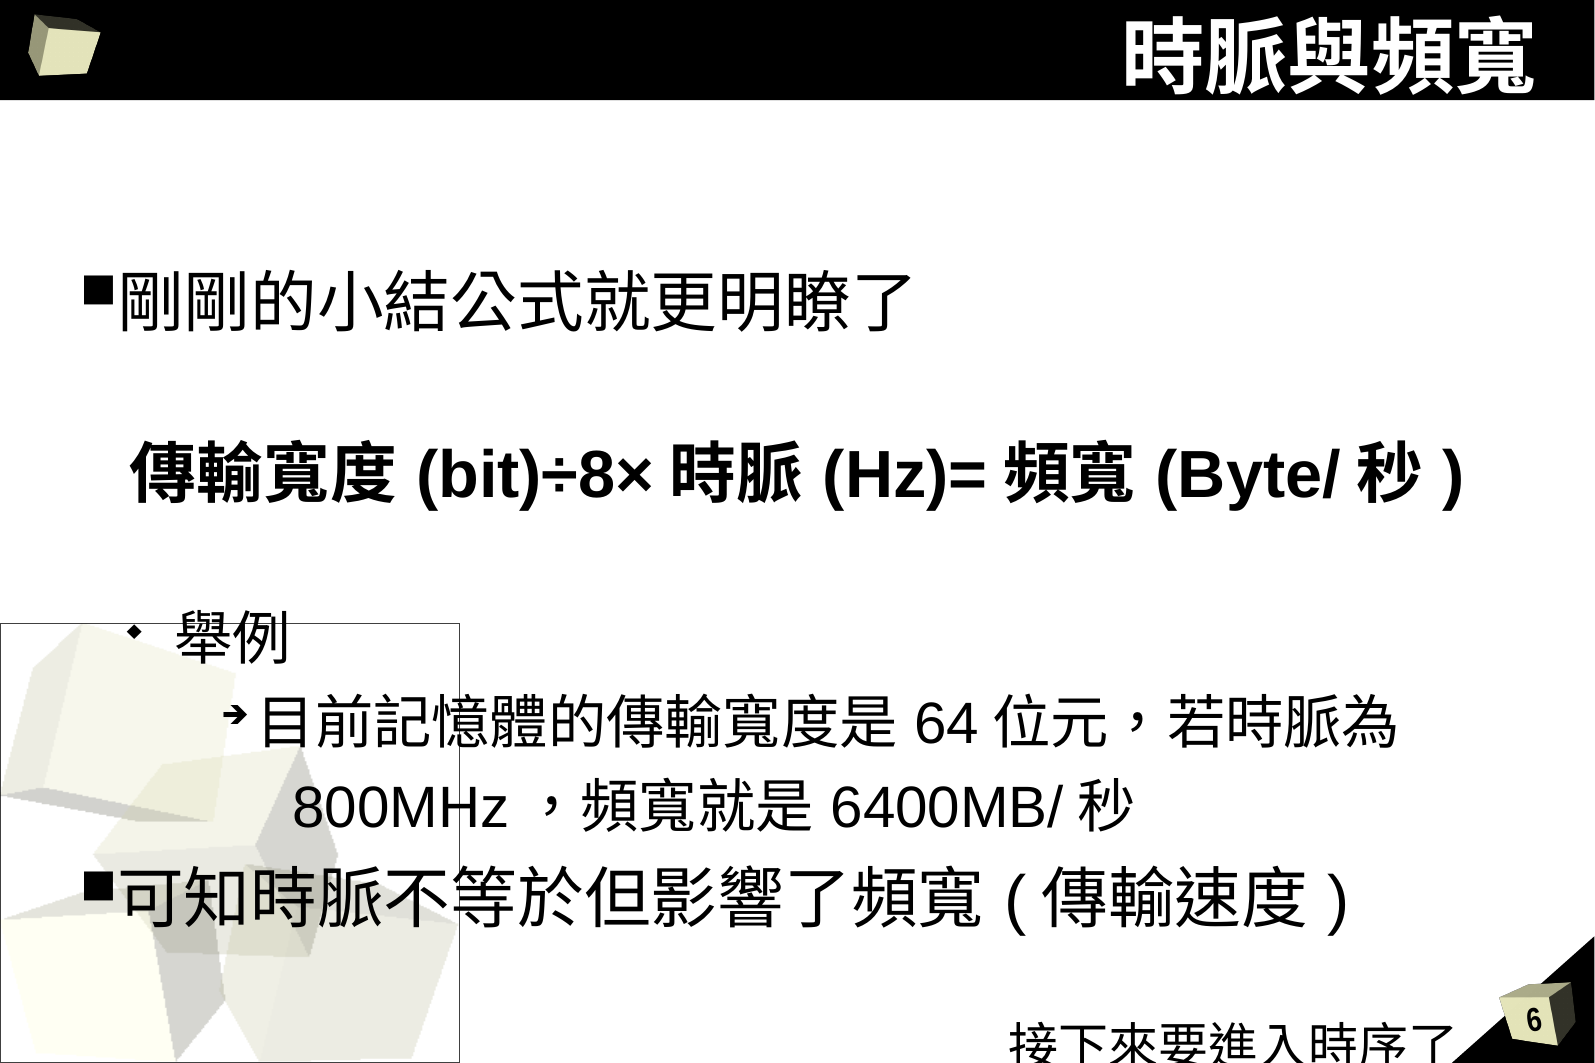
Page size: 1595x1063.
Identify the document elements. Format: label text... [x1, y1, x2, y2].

list 剛剛的小結公式就更明瞭了 傳輸寬度(bit)÷8×時脈(Hz)=頻寬(Byte/秒) 舉例 目前記憶體的傳輸寬度是64位元，若時脈為800MHz，頻寬就是6400MB/秒 可知時脈不等於但影響了頻寬(傳輸速度) 接下來要進入時序了... [79, 248, 1515, 989]
picture [0, 622, 460, 1063]
title 時脈與頻寬 [113, 0, 1538, 102]
